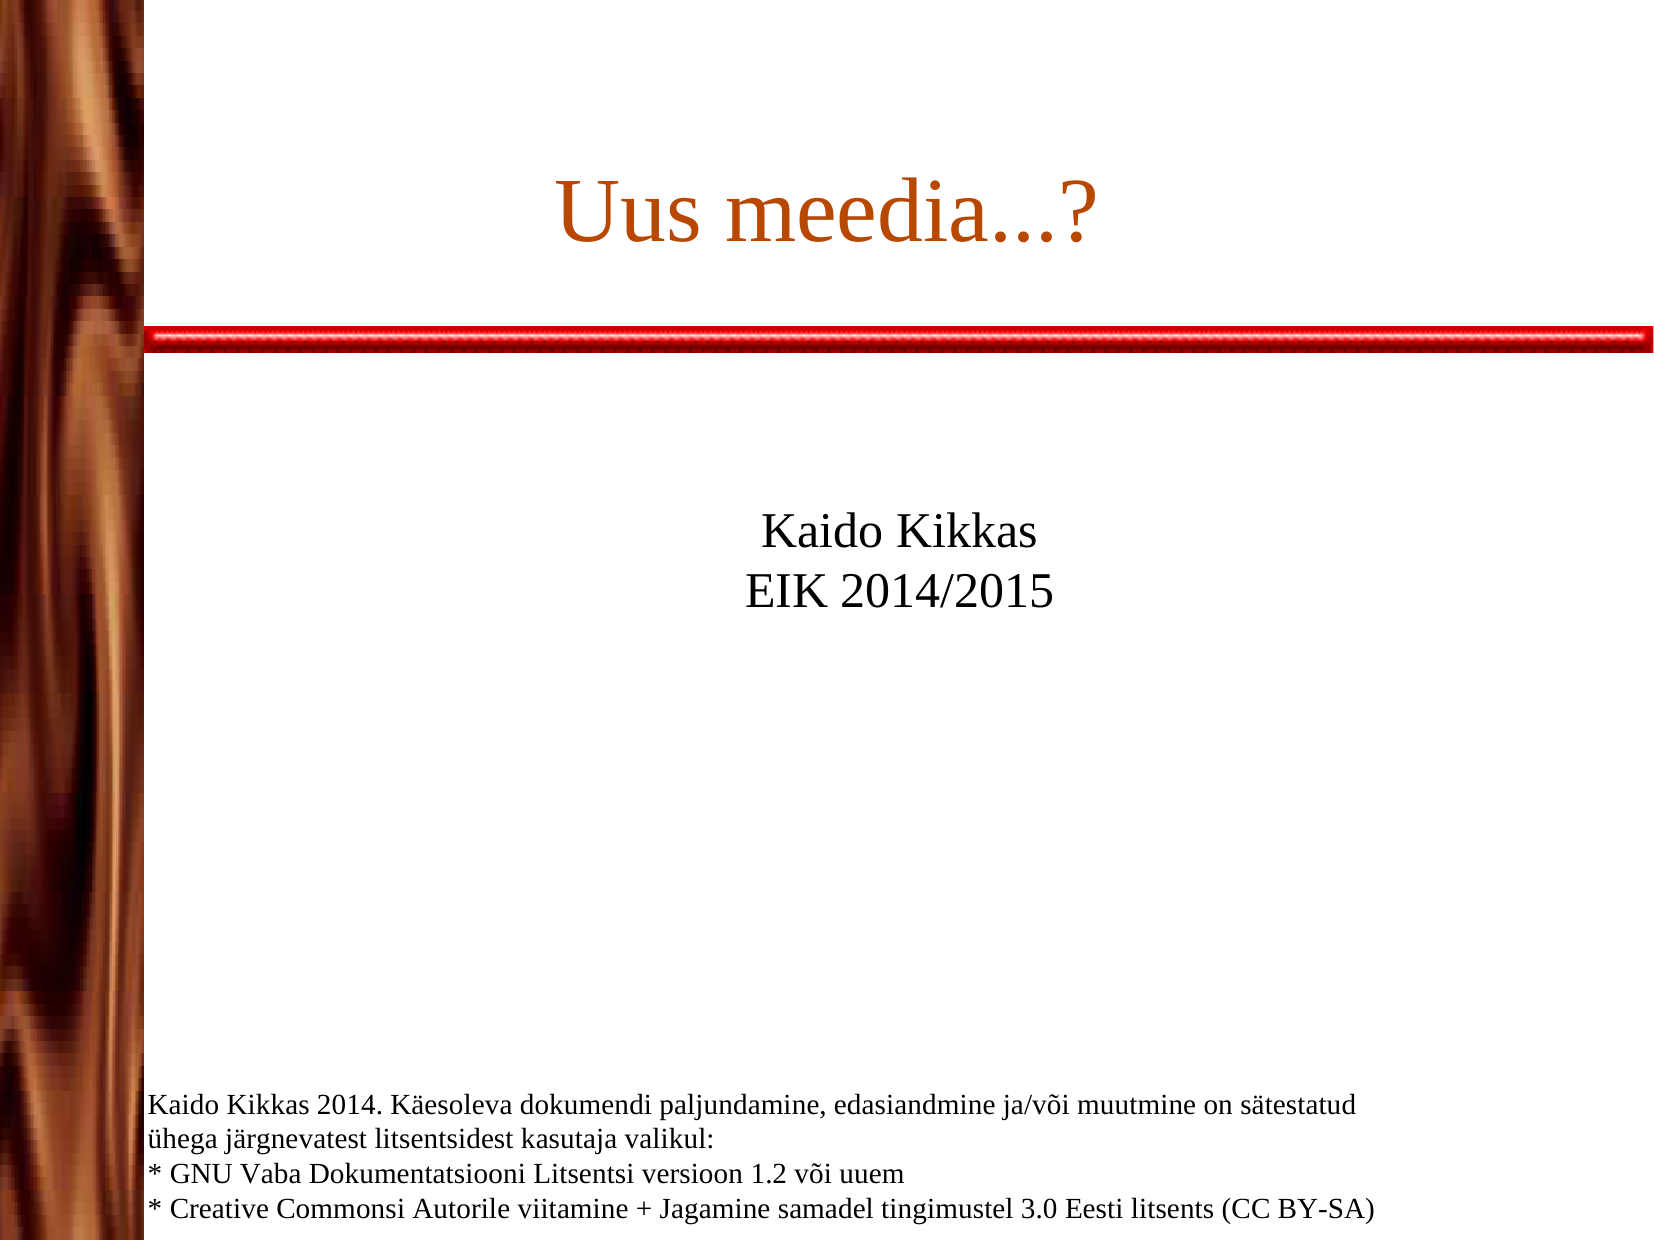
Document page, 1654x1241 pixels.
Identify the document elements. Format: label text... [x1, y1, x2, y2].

text_box Kaido Kikkas 2014. Käesoleva dokumendi paljundamine, edasiandmine ja/või muutmine on sätestatud ühega järgnevatest litsentsidest kasutaja valikul: * GNU Vaba Dokumentatsiooni Litsentsi versioon 1.2 või uuem * Creative Commonsi Autorile viitamine + Jagamine samadel tingimustel 3.0 Eesti litsents (CC BY-SA) [147, 1085, 1654, 1225]
picture [0, 0, 1654, 1240]
title Uus meedia...? [121, 102, 1534, 310]
text_box Kaido Kikkas EIK 2014/2015 [234, 498, 1566, 615]
